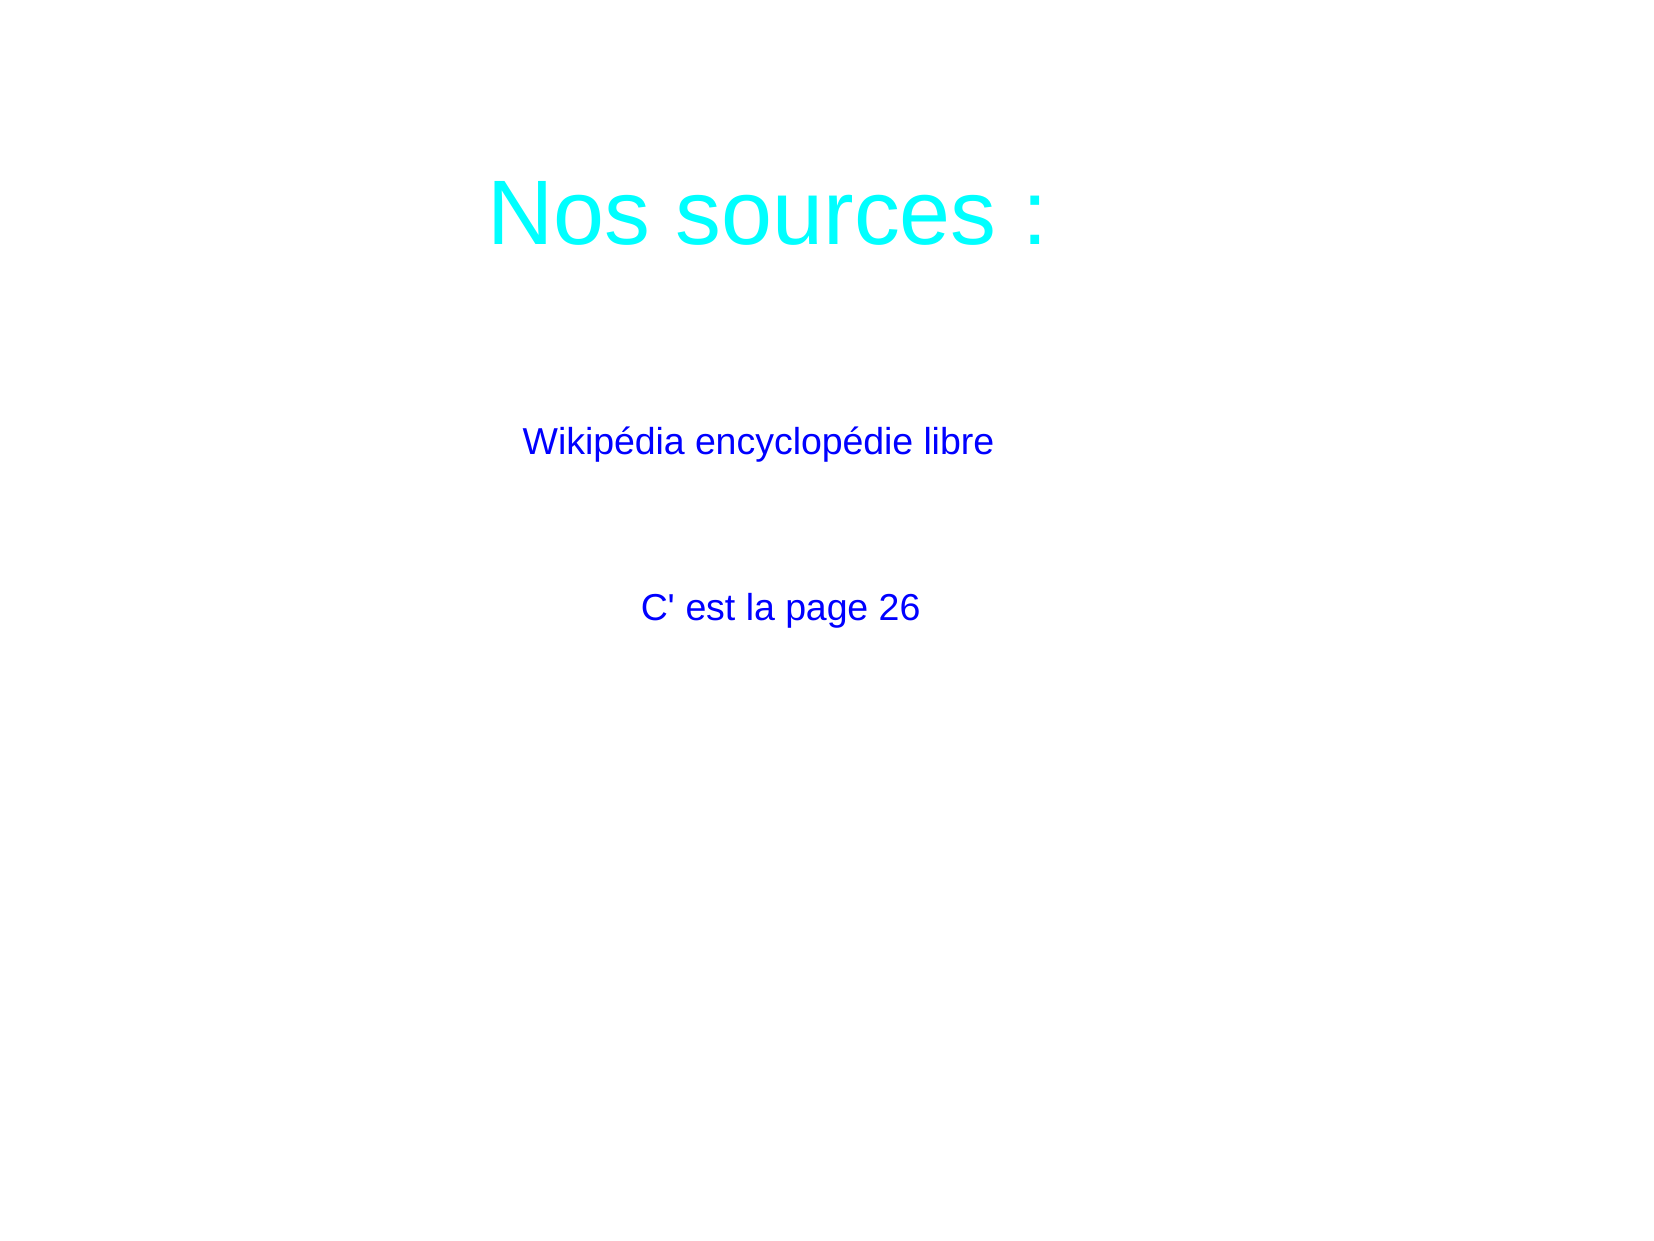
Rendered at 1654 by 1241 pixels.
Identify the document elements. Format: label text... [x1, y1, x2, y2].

title [82, 49, 1571, 257]
text_box C' est la page 26 [625, 578, 1264, 637]
text_box Wikipédia encyclopédie libre [507, 413, 1371, 472]
text_box Nos sources : [472, 154, 1158, 275]
